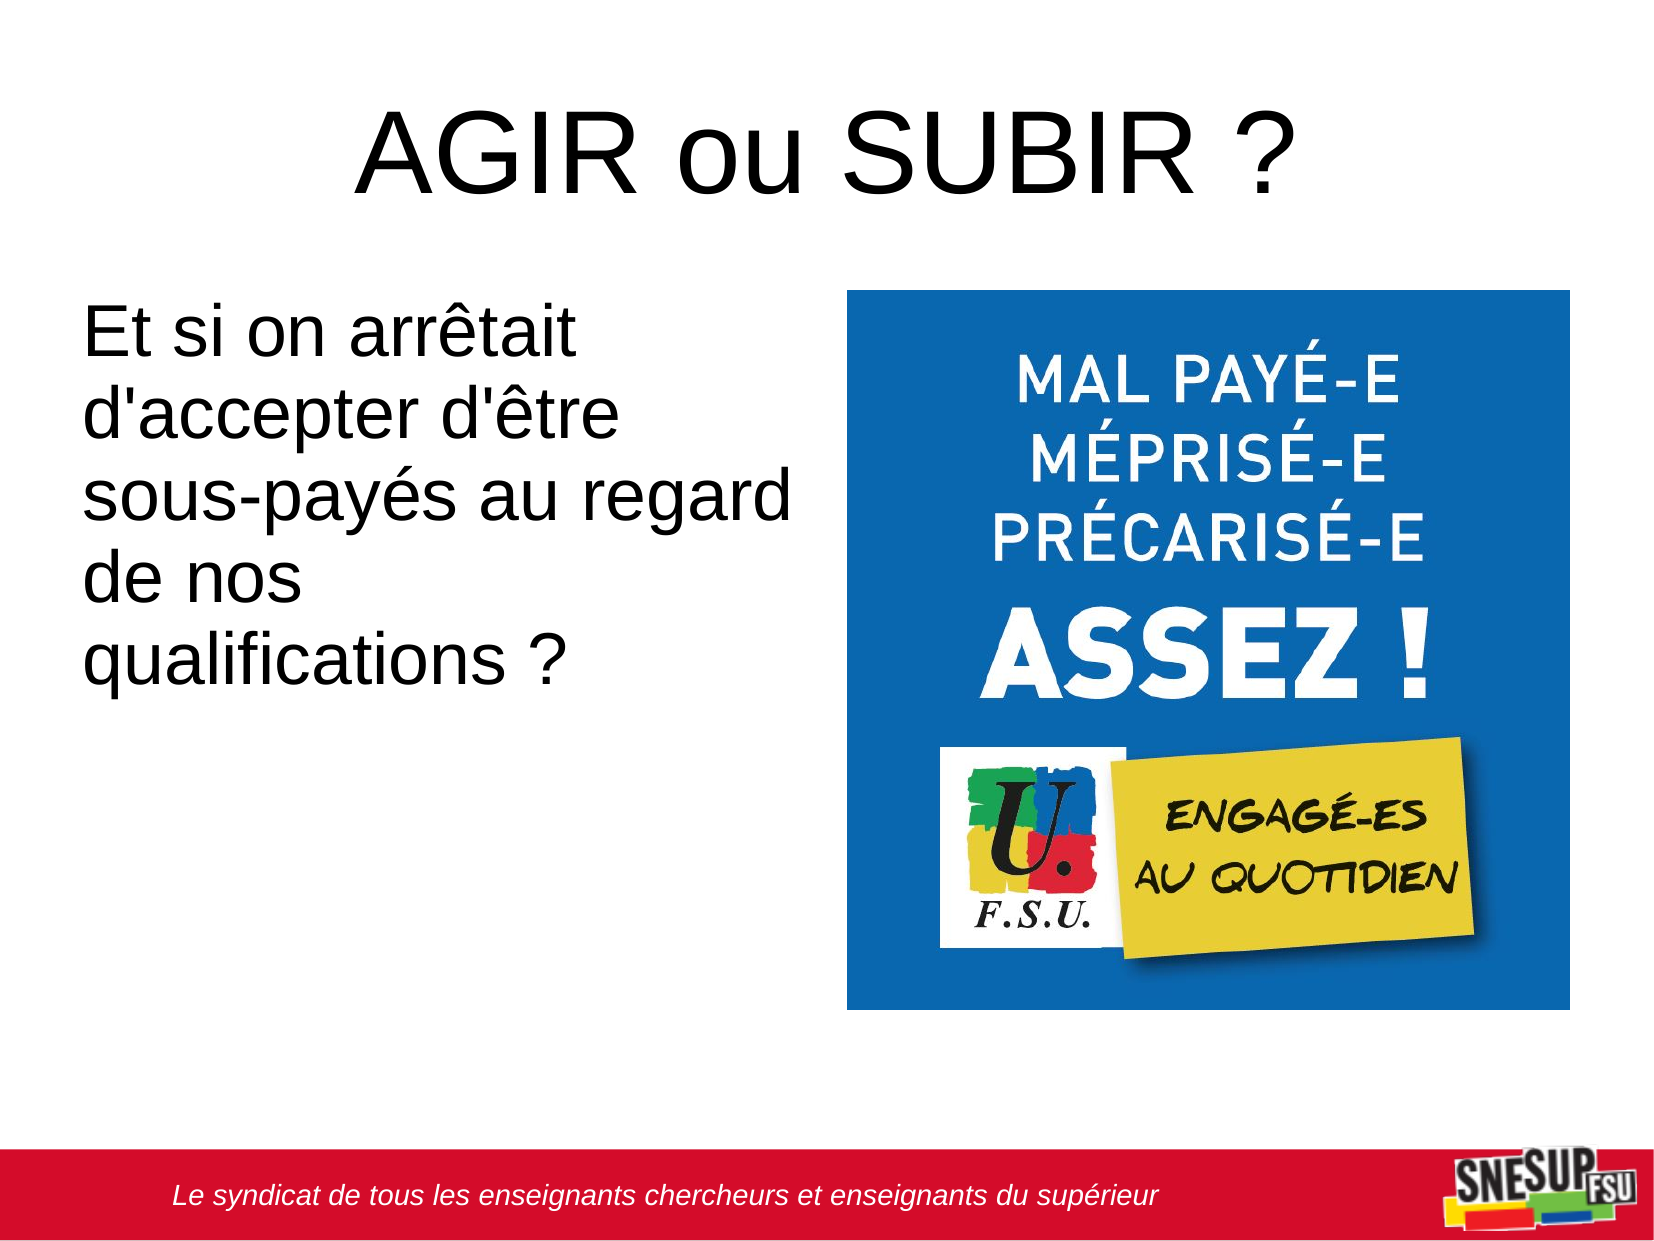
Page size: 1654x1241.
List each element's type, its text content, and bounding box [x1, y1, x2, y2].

picture [847, 290, 1570, 1010]
list Et si on arrêtait d'accepter d'être sous-payés au regard de nos qualifications ? [82, 290, 809, 1010]
title AGIR ou SUBIR ? [82, 49, 1571, 257]
